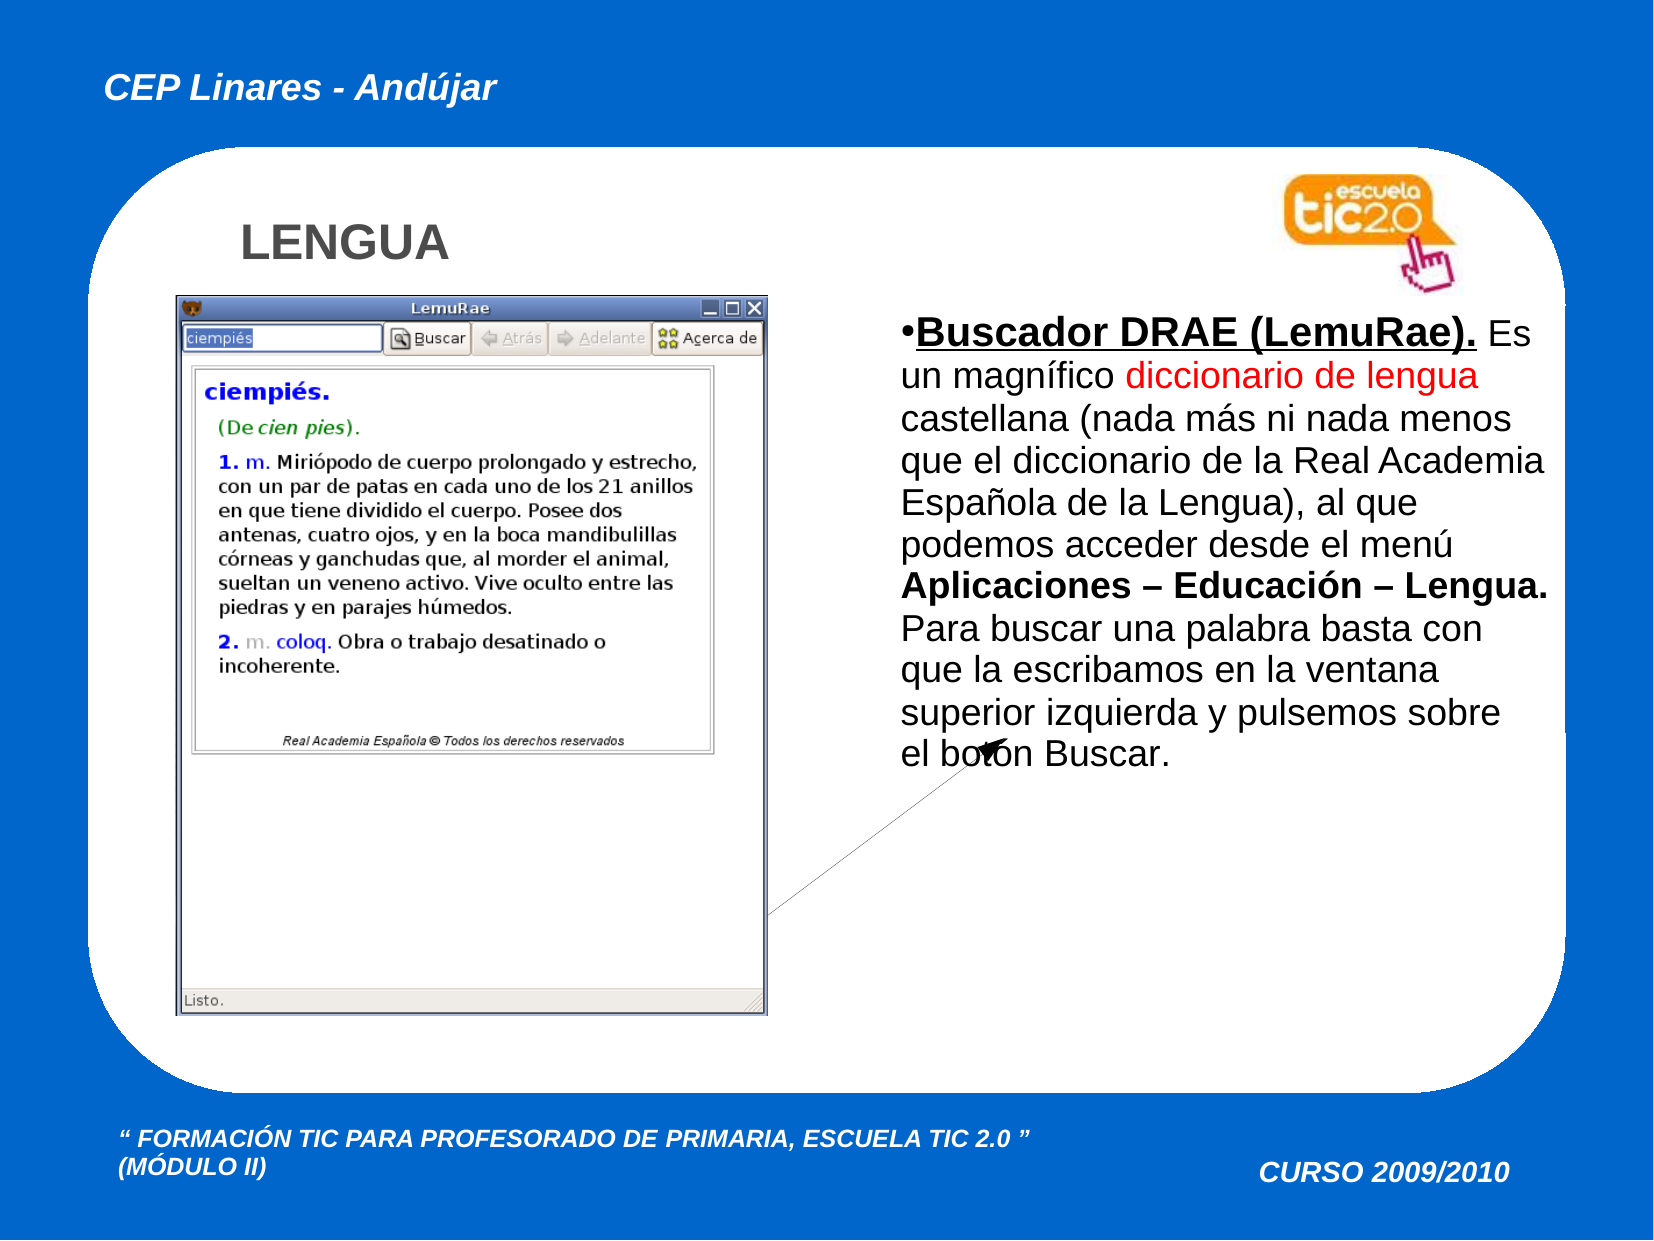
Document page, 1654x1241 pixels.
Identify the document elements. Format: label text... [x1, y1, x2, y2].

text_box Buscador DRAE (LemuRae). Es un magnífico diccionario de lengua castellana (nada más ni nada menos que el diccionario de la Real Academia Española de la Lengua), al que podemos acceder desde el menú Aplicaciones – Educación – Lengua. Para buscar una palabra basta con que la escribamos en la ventana superior izquierda y pulsemos sobre el botón Buscar. [885, 301, 1566, 828]
picture [175, 295, 768, 1016]
picture [1272, 174, 1463, 296]
text_box LENGUA [225, 206, 532, 279]
